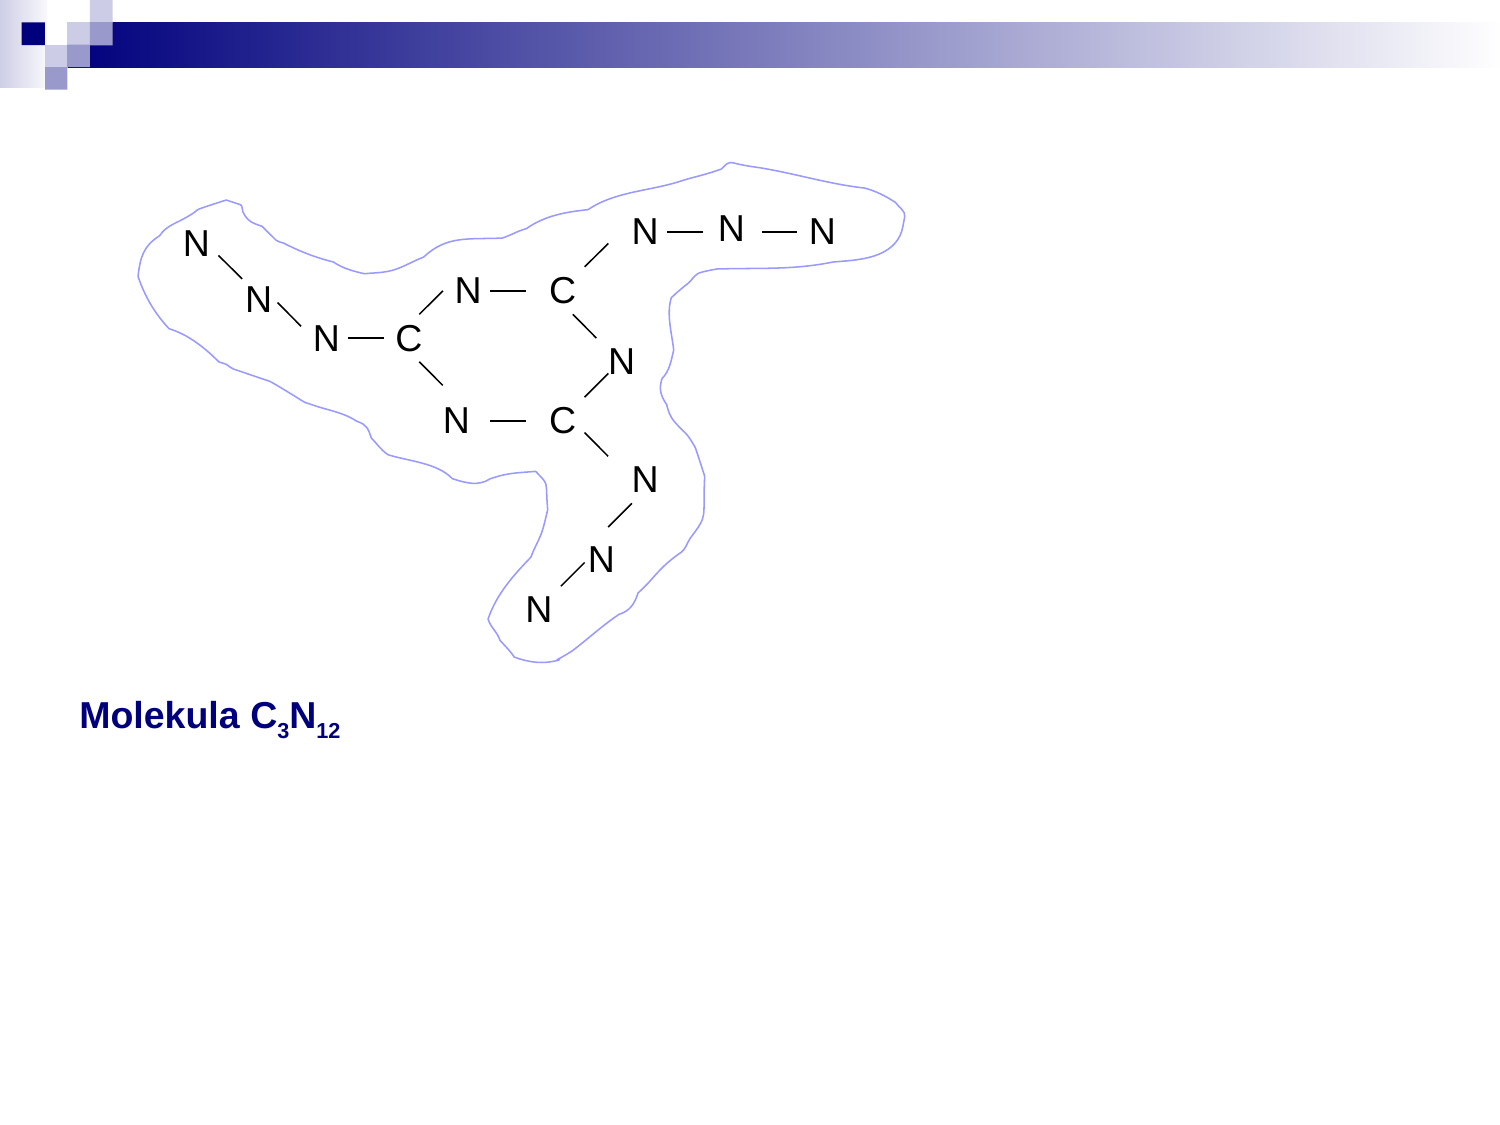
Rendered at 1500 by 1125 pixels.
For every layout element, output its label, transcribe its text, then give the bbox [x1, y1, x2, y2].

text_box N [593, 329, 651, 390]
text_box N [794, 199, 851, 260]
text_box C [380, 305, 438, 367]
text_box N [573, 527, 630, 588]
text_box N [510, 577, 568, 639]
text_box N [168, 211, 193, 225]
text_box C [534, 258, 592, 320]
text_box N [168, 211, 225, 272]
text_box N [298, 305, 355, 367]
text_box N [428, 388, 485, 449]
text_box N [230, 267, 288, 328]
text_box Molekula C3N12 [64, 683, 366, 751]
text_box C [534, 388, 592, 449]
text_box N [616, 447, 674, 509]
text_box N [439, 258, 497, 320]
text_box N [616, 199, 674, 260]
text_box N [703, 196, 760, 257]
